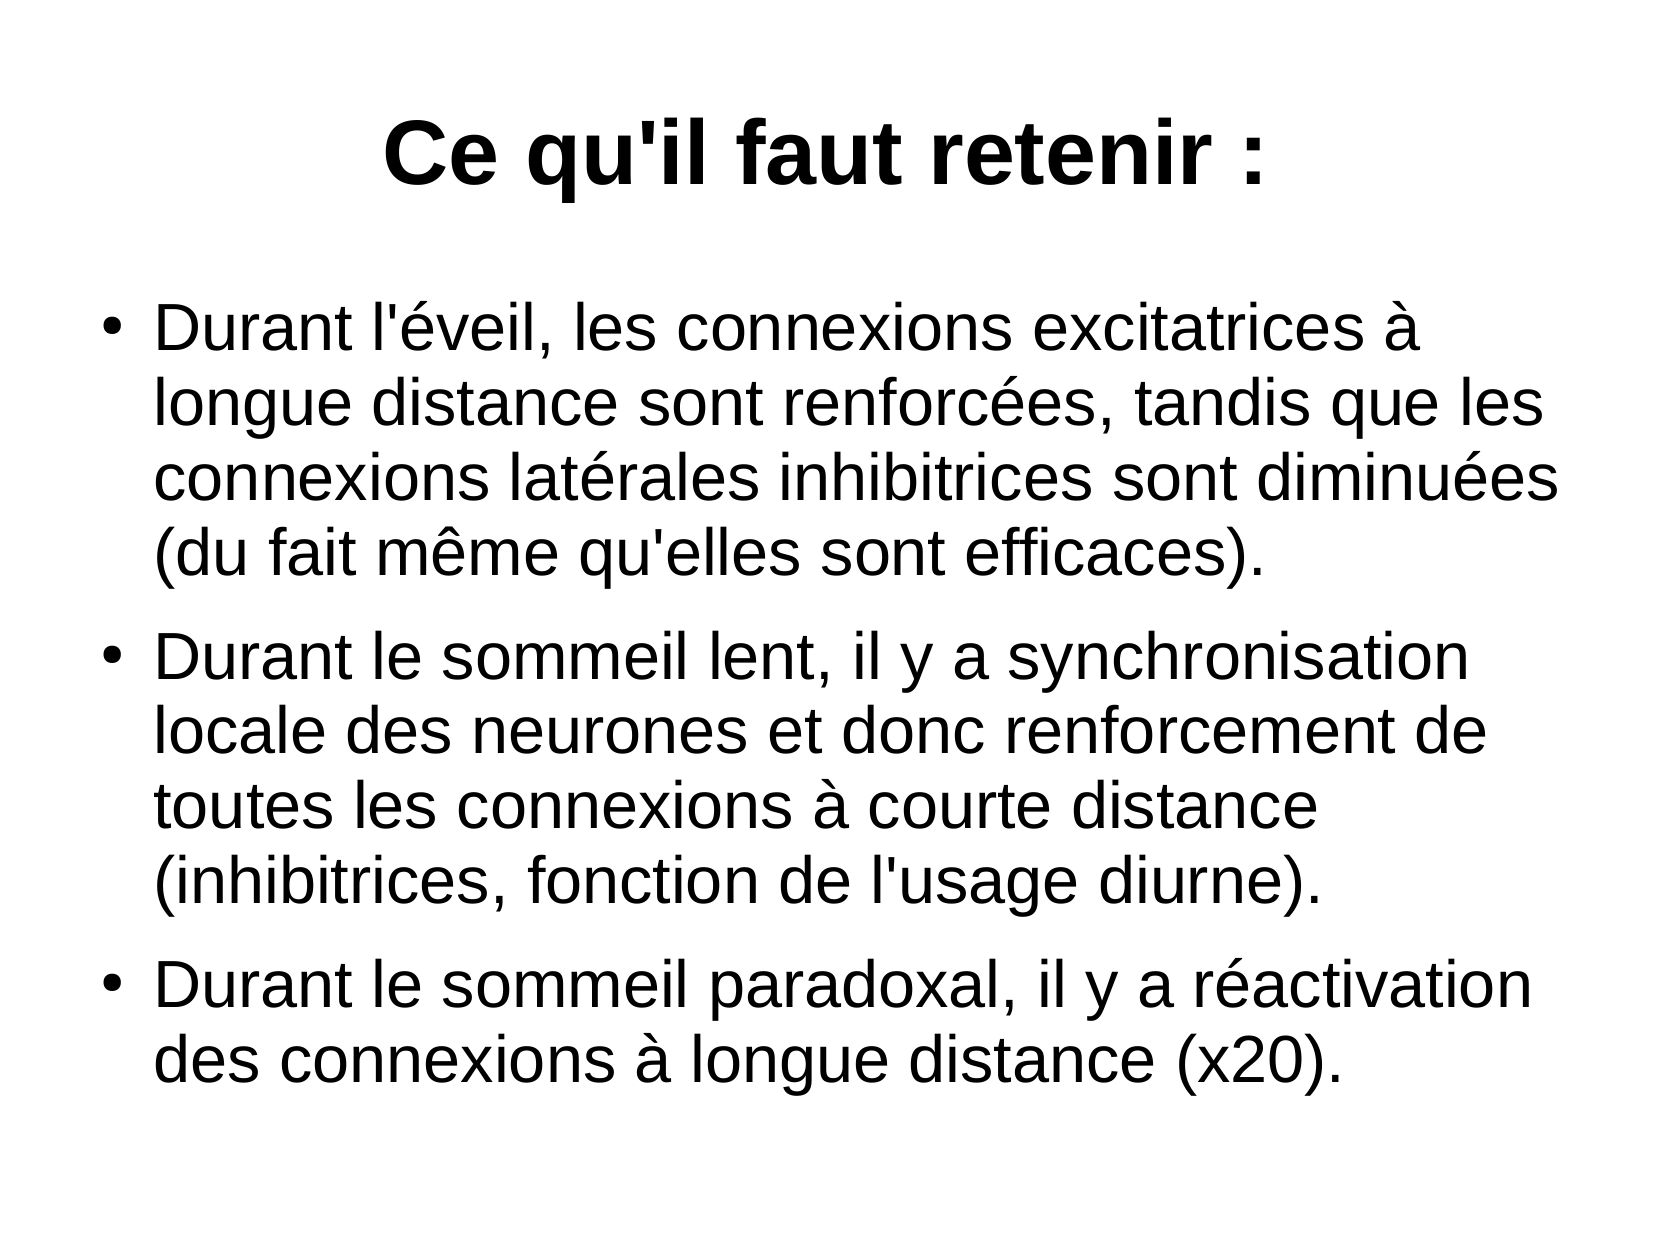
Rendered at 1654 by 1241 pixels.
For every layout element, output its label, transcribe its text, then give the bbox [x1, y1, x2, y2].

title Ce qu'il faut retenir : [82, 49, 1571, 257]
list Durant l'éveil, les connexions excitatrices à longue distance sont renforcées, tandis que les connexions latérales inhibitrices sont diminuées (du fait même qu'elles sont efficaces). Durant le sommeil lent, il y a synchronisation locale des neurones et donc renforcement de toutes les connexions à courte distance (inhibitrices, fonction de l'usage diurne). Durant le sommeil paradoxal, il y a réactivation des connexions à longue distance (x20). [82, 290, 1571, 1109]
